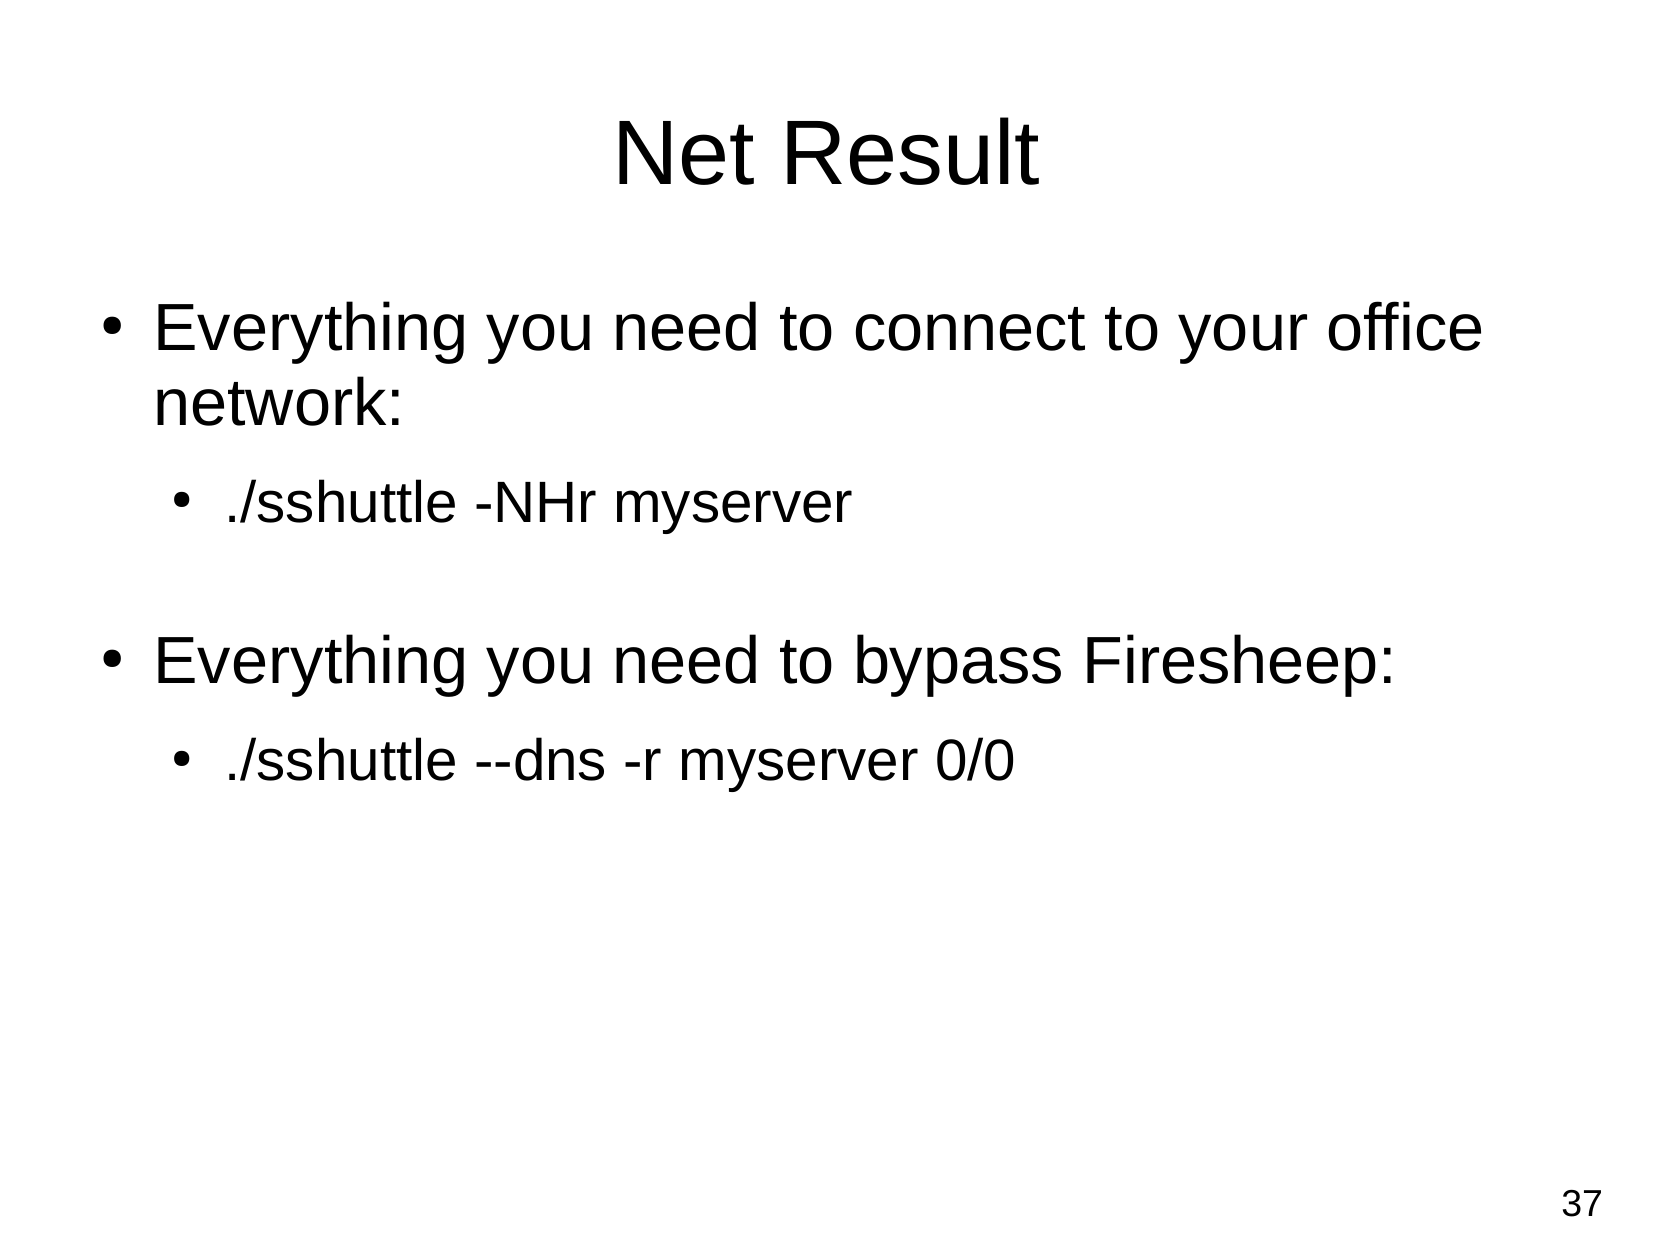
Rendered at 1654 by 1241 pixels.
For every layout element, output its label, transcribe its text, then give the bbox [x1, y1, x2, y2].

text_box 37 [1546, 1174, 1619, 1232]
title Net Result [82, 49, 1571, 257]
list Everything you need to connect to your office network: ./sshuttle -NHr myserver Everything you need to bypass Firesheep: ./sshuttle --dns -r myserver 0/0 [82, 290, 1571, 1109]
